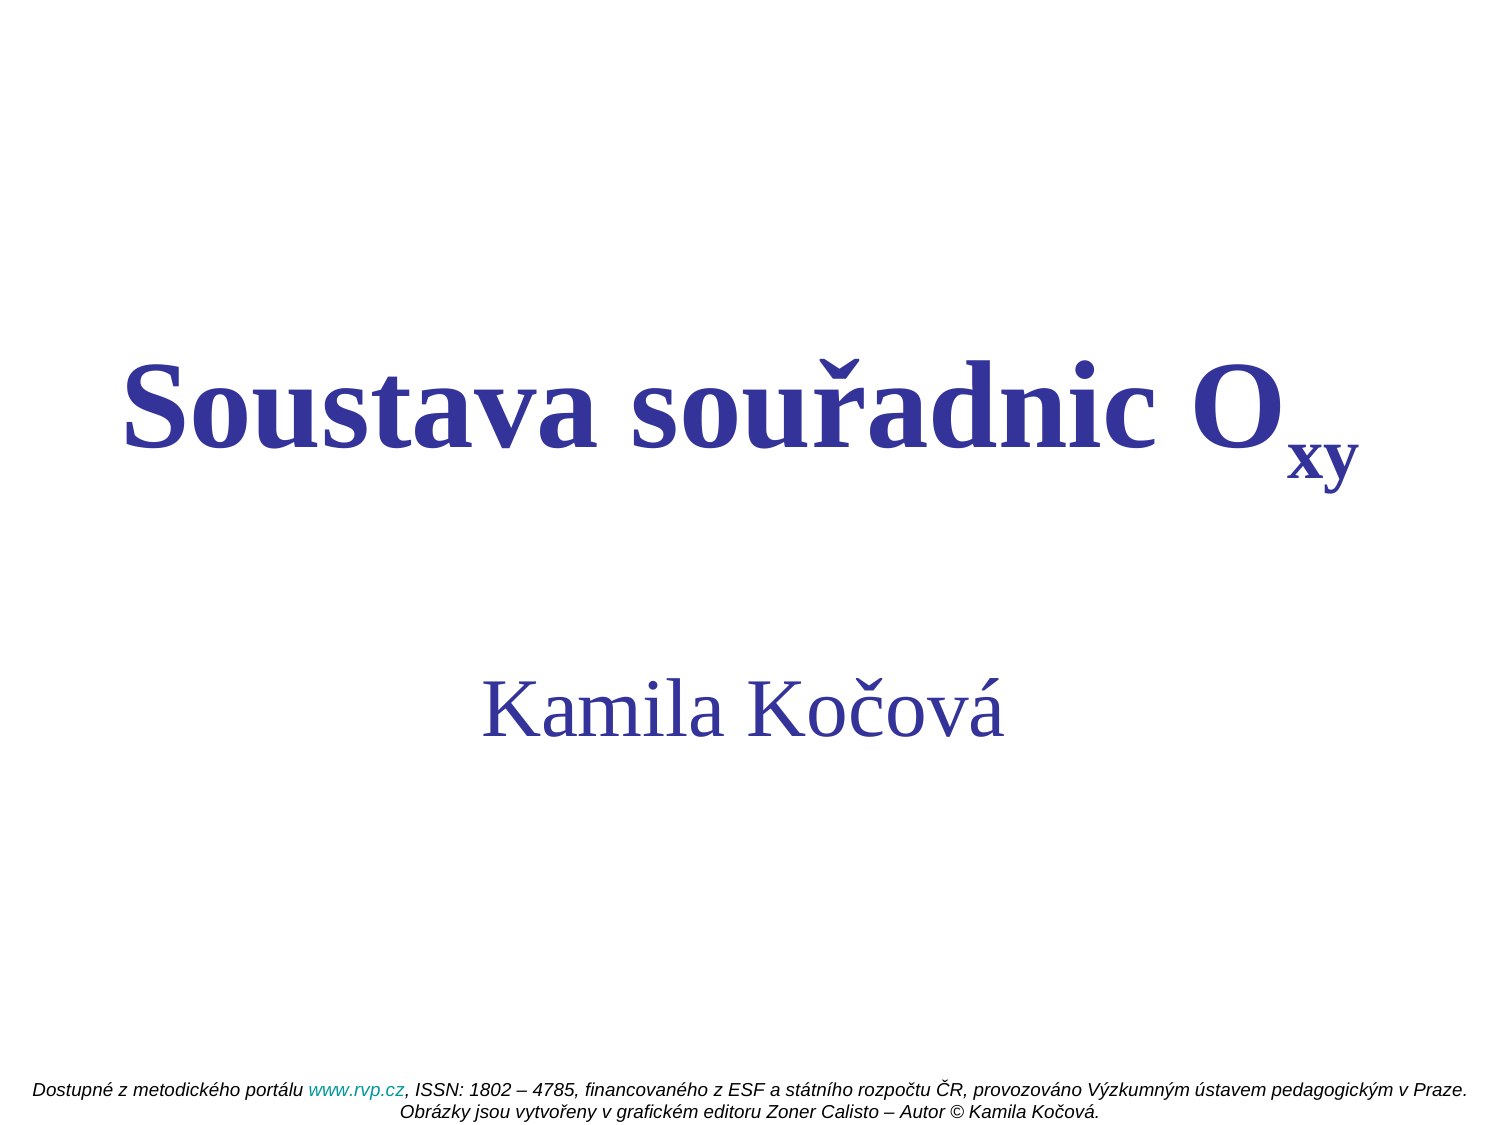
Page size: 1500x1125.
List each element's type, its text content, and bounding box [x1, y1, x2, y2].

text_box Dostupné z metodického portálu www.rvp.cz, ISSN: 1802 – 4785, financovaného z ESF a státního rozpočtu ČR, provozováno Výzkumným ústavem pedagogickým v Praze. Obrázky jsou vytvořeny v grafickém editoru Zoner Calisto – Autor © Kamila Kočová. [0, 1070, 1500, 1125]
text_box Kamila Kočová [466, 645, 1093, 761]
text_box Soustava souřadnic Oxy [64, 314, 1415, 502]
